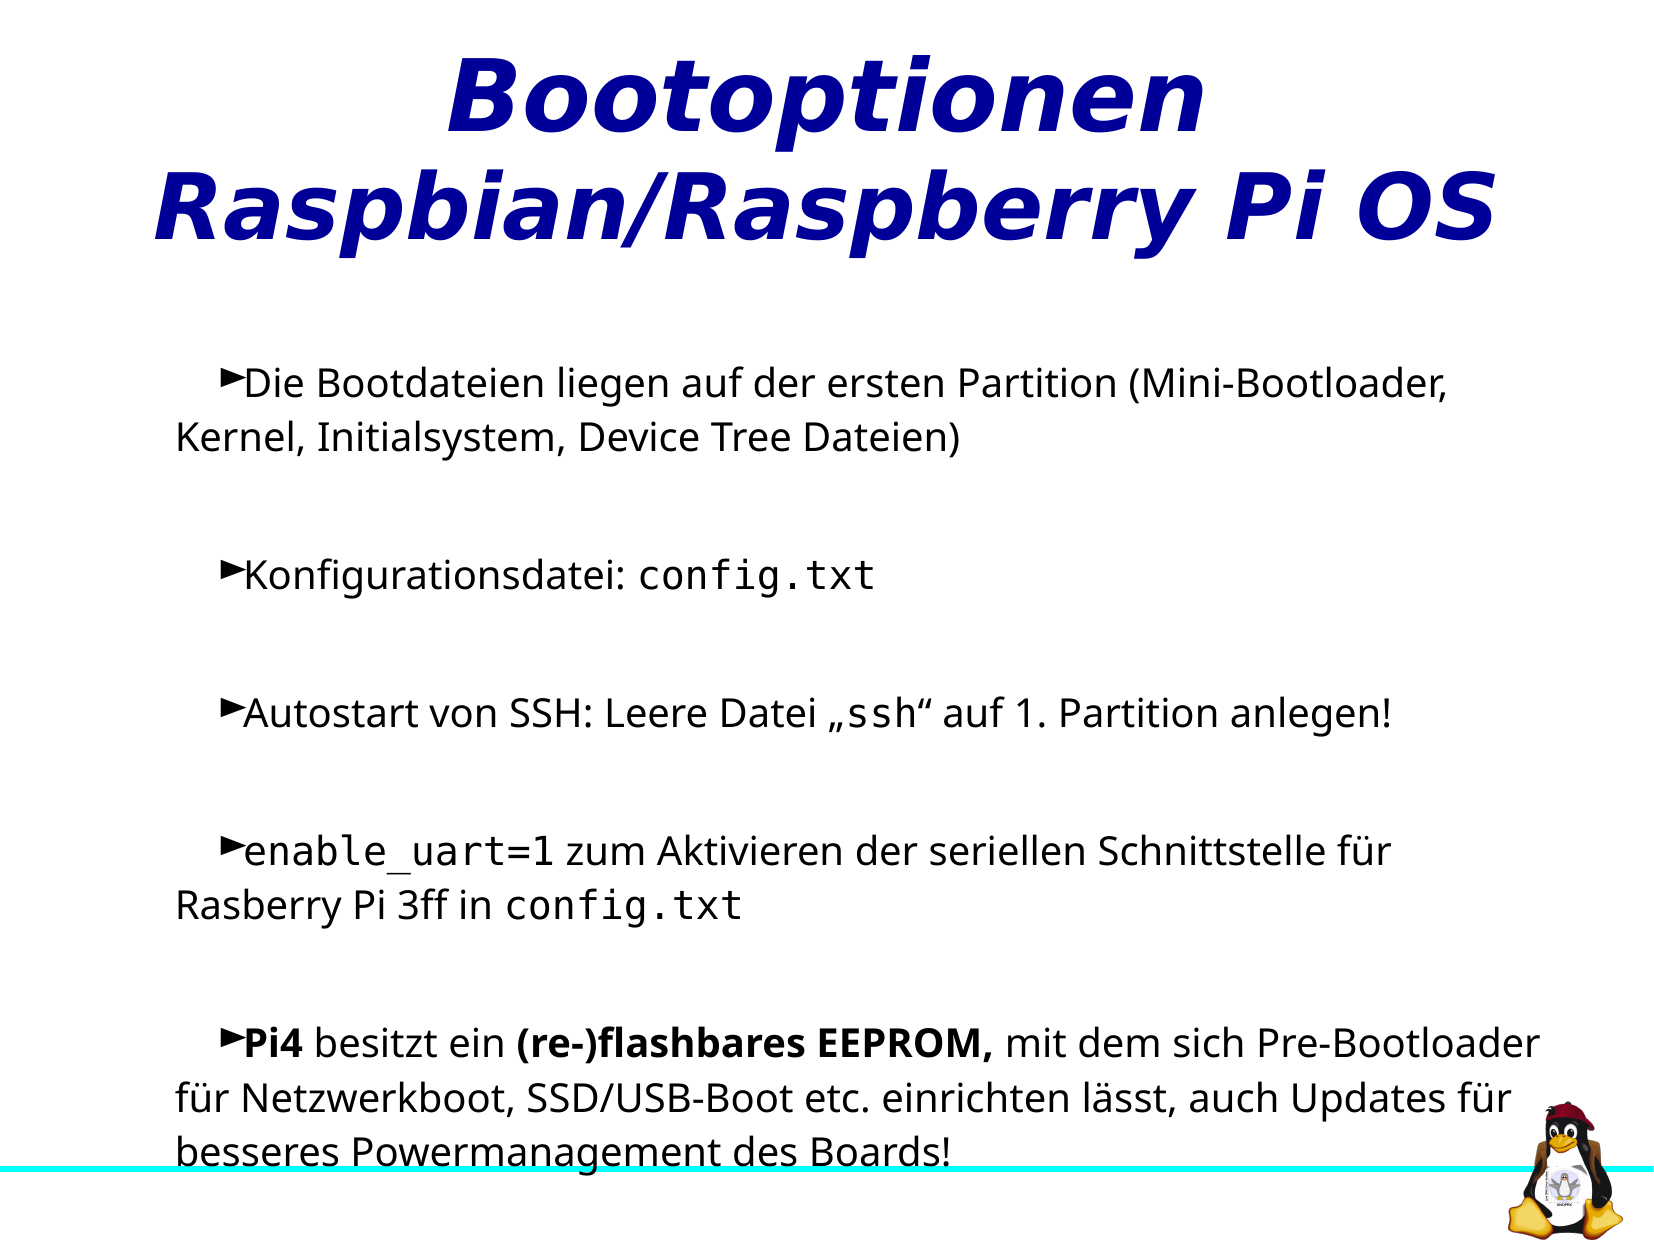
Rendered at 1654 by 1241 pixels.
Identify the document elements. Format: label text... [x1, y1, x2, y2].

title Bootoptionen Raspbian/Raspberry Pi OS [121, 38, 1534, 262]
picture [1505, 1100, 1625, 1241]
list Die Bootdateien liegen auf der ersten Partition (Mini-Bootloader, Kernel, Initialsystem, Device Tree Dateien) Konfigurationsdatei: config.txt Autostart von SSH: Leere Datei „ssh“ auf 1. Partition anlegen! enable_uart=1 zum Aktivieren der seriellen Schnittstelle für Rasberry Pi 3ff in config.txt Pi4 besitzt ein (re-)flashbares EEPROM, mit dem sich Pre-Bootloader für Netzwerkboot, SSD/USB-Boot etc. einrichten lässt, auch Updates für besseres Powermanagement des Boards! [116, 354, 1556, 1180]
